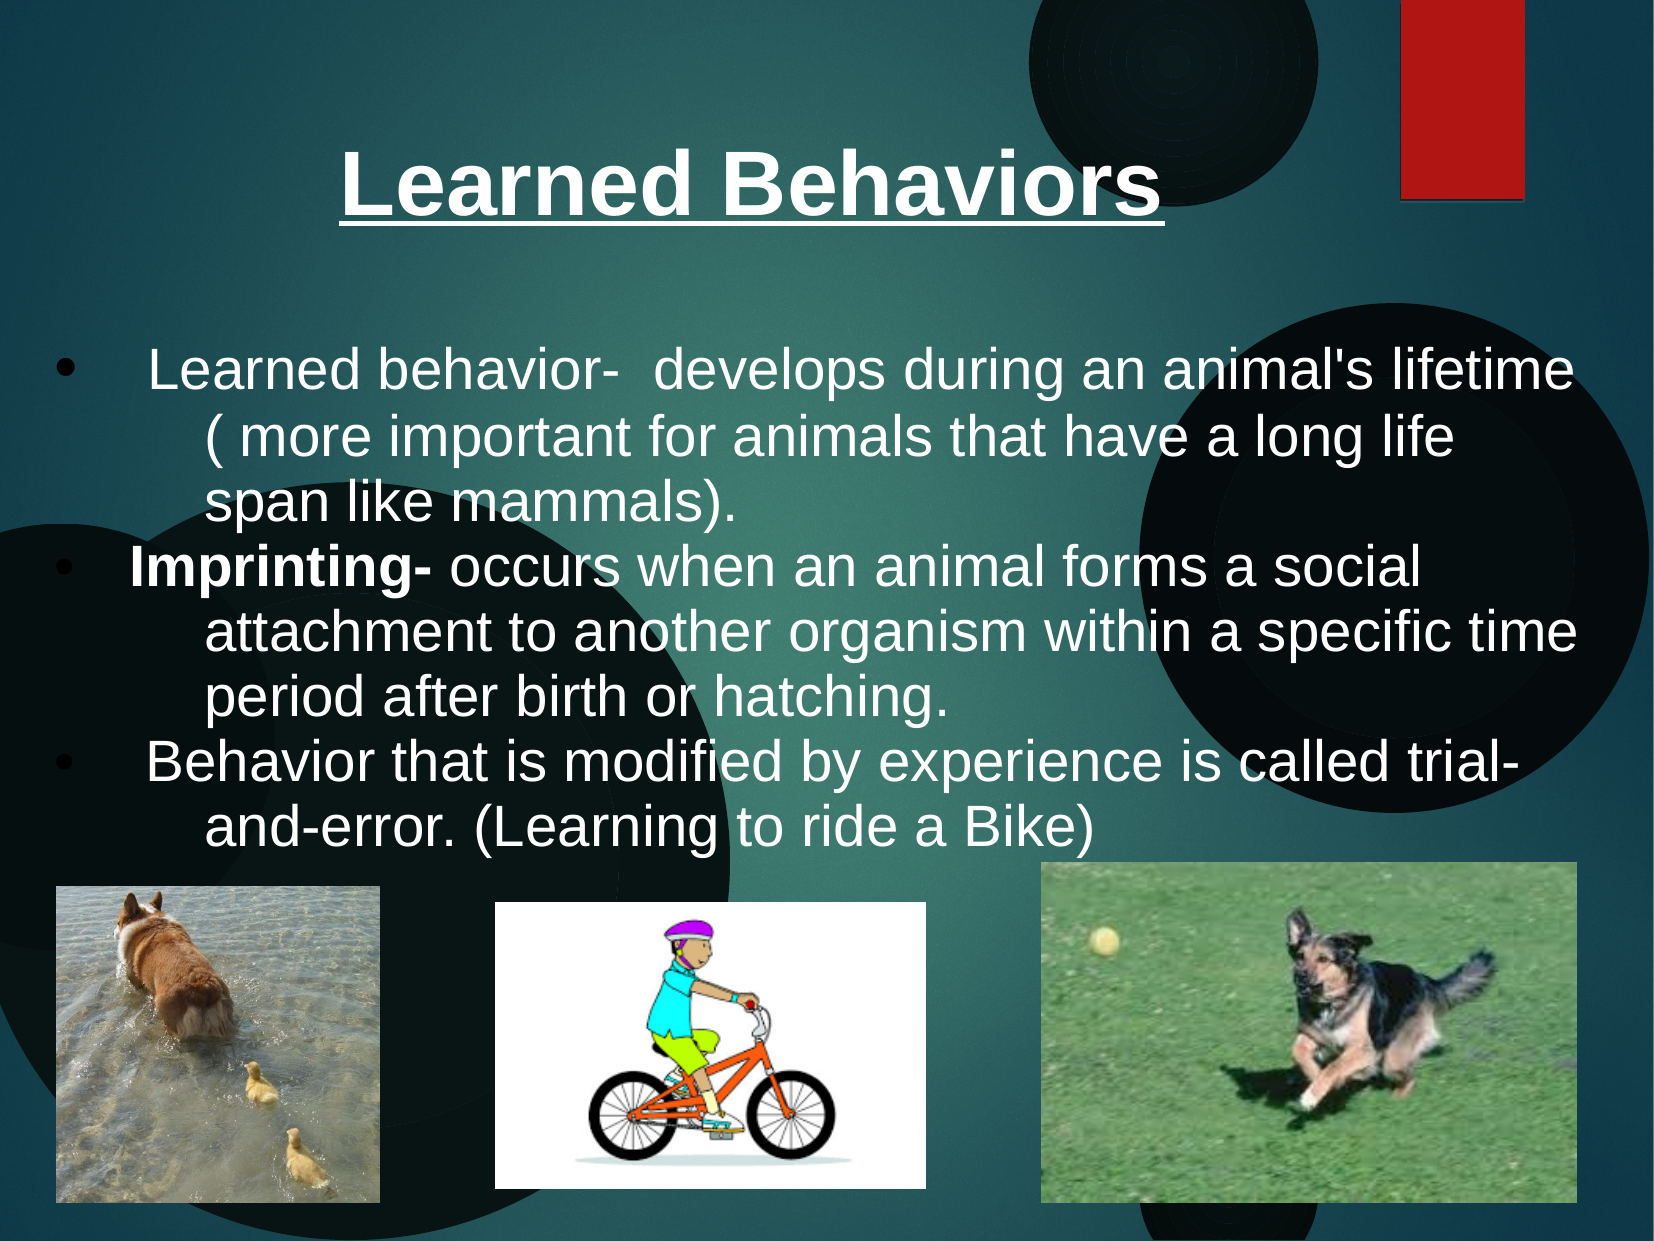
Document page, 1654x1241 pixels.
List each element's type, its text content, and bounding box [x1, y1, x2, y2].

text_box Learned behavior- develops during an animal's lifetime ( more important for animals that have a long life span like mammals). Imprinting- occurs when an animal forms a social attachment to another organism within a specific time period after birth or hatching. Behavior that is modified by experience is called trial-and-error. (Learning to ride a Bike) [39, 321, 1606, 889]
text_box Learned Behaviors [39, 125, 1191, 247]
picture [56, 886, 380, 1203]
picture [1041, 862, 1577, 1203]
picture [495, 902, 926, 1189]
